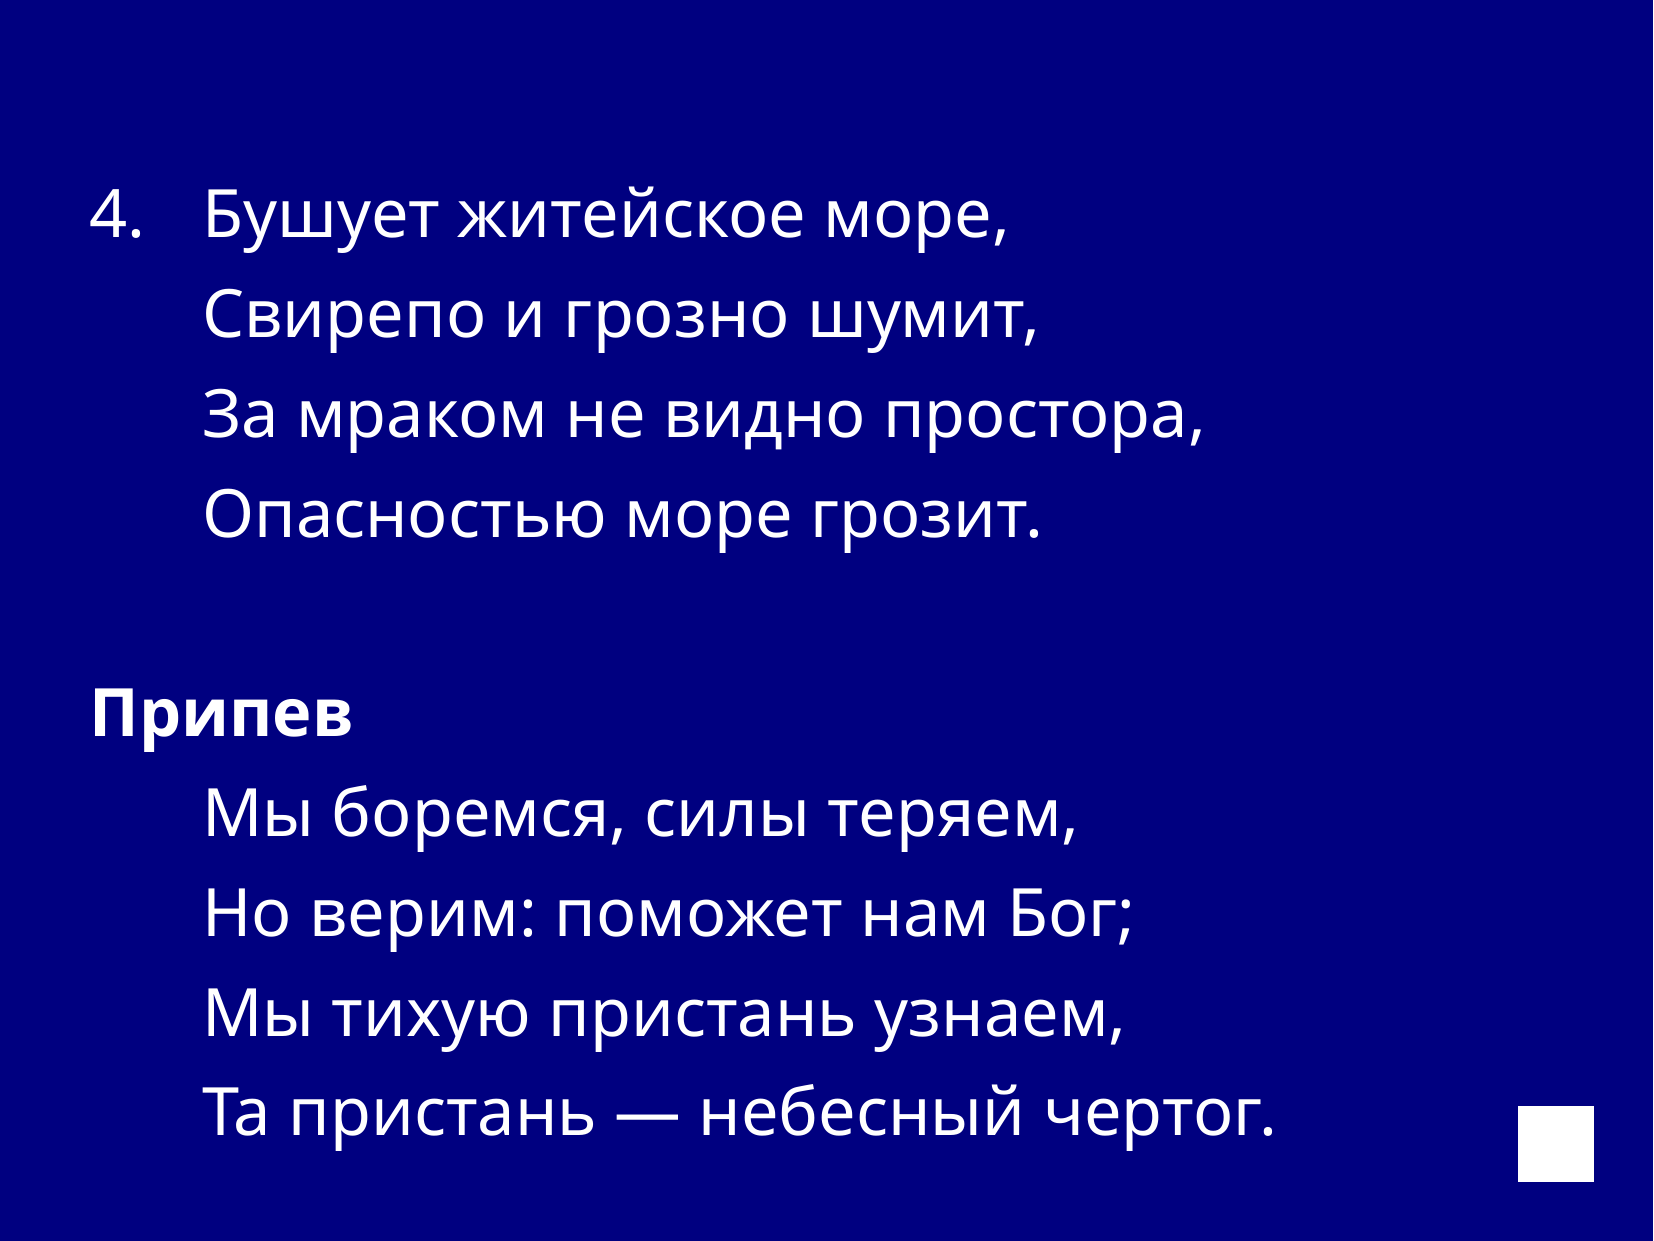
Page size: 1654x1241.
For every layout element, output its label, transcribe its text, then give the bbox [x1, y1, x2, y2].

text_box [1518, 1106, 1594, 1182]
text_box 4. Бушует житейское море, Свирепо и грозно шумит, За мраком не видно простора, Опасностью море грозит. Припев Мы боремся, силы теряем, Но верим: поможет нам Бог; Мы тихую пристань узнаем, Та пристань — небесный чертог. [75, 150, 1576, 1163]
